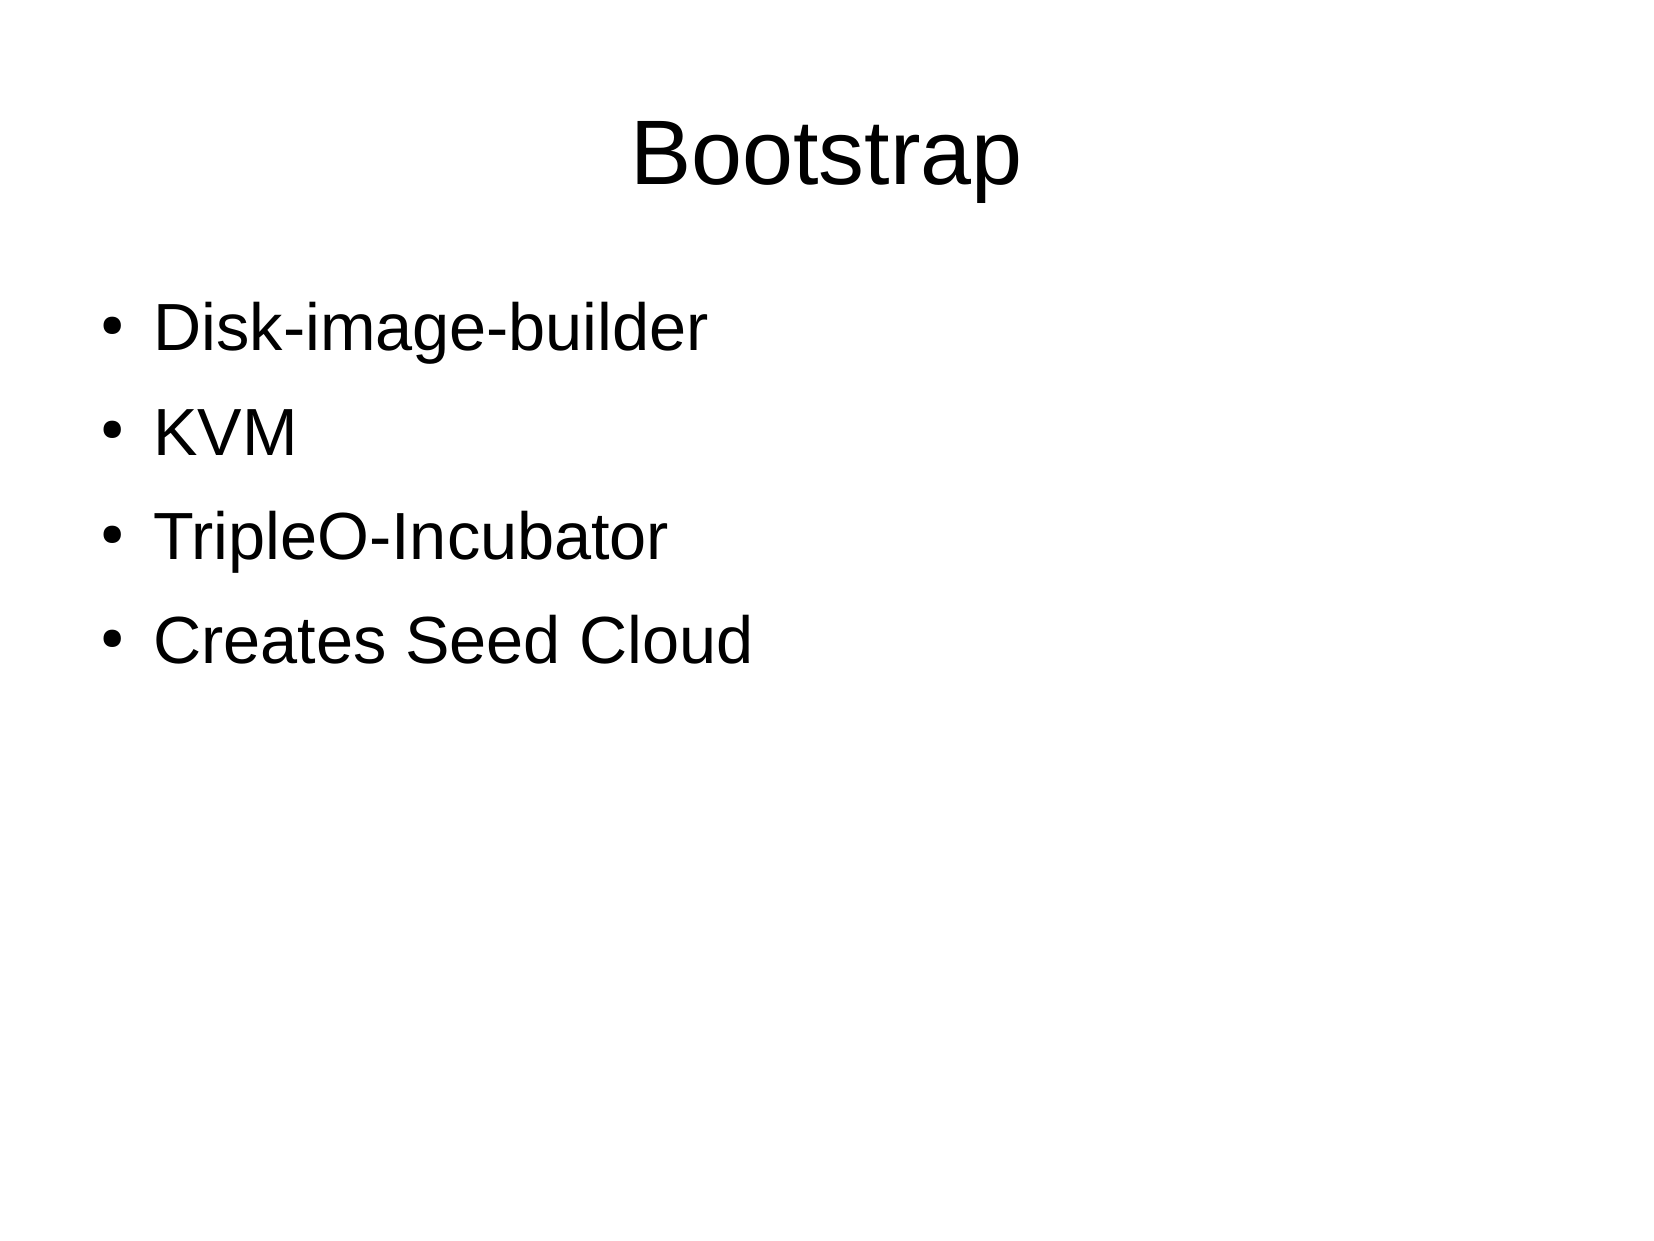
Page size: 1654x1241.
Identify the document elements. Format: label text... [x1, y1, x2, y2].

title Bootstrap [82, 49, 1571, 257]
list Disk-image-builder KVM TripleO-Incubator Creates Seed Cloud [82, 290, 1571, 1010]
